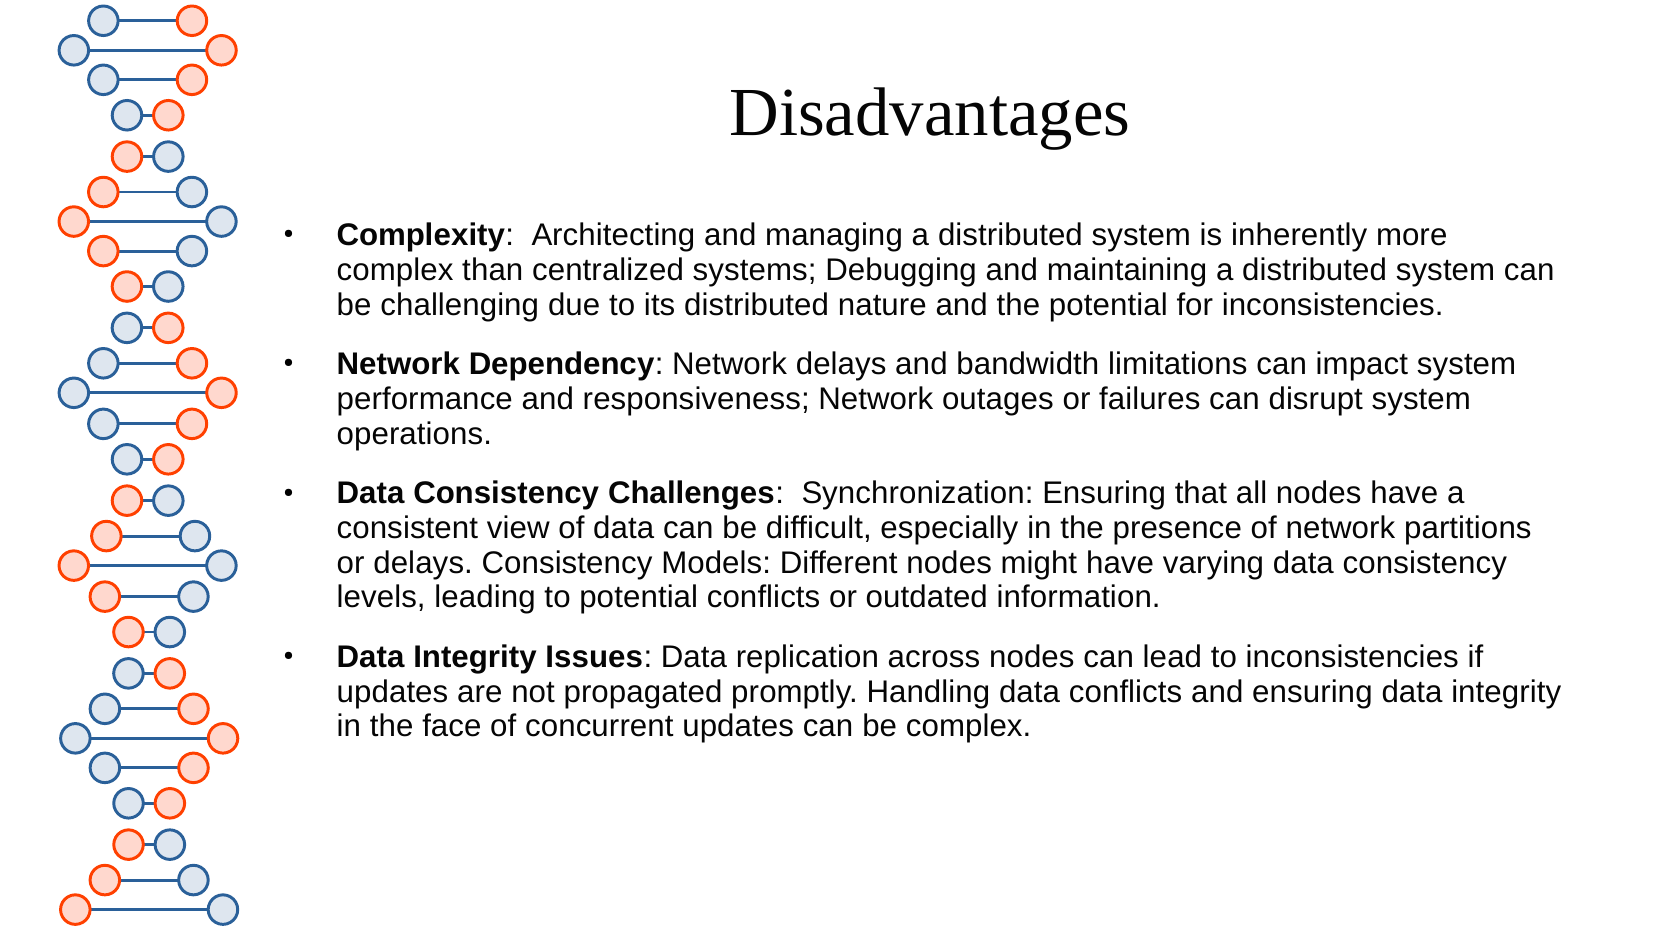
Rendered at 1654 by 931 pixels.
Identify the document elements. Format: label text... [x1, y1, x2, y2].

title Disadvantages [265, 35, 1595, 189]
list Complexity: Architecting and managing a distributed system is inherently more complex than centralized systems; Debugging and maintaining a distributed system can be challenging due to its distributed nature and the potential for inconsistencies. Network Dependency: Network delays and bandwidth limitations can impact system performance and responsiveness; Network outages or failures can disrupt system operations. Data Consistency Challenges: Synchronization: Ensuring that all nodes have a consistent view of data can be difficult, especially in the presence of network partitions or delays. Consistency Models: Different nodes might have varying data consistency levels, leading to potential conflicts or outdated information. Data Integrity Issues: Data replication across nodes can lead to inconsistencies if updates are not propagated promptly. Handling data conflicts and ensuring data integrity in the face of concurrent updates can be complex. [265, 217, 1571, 758]
